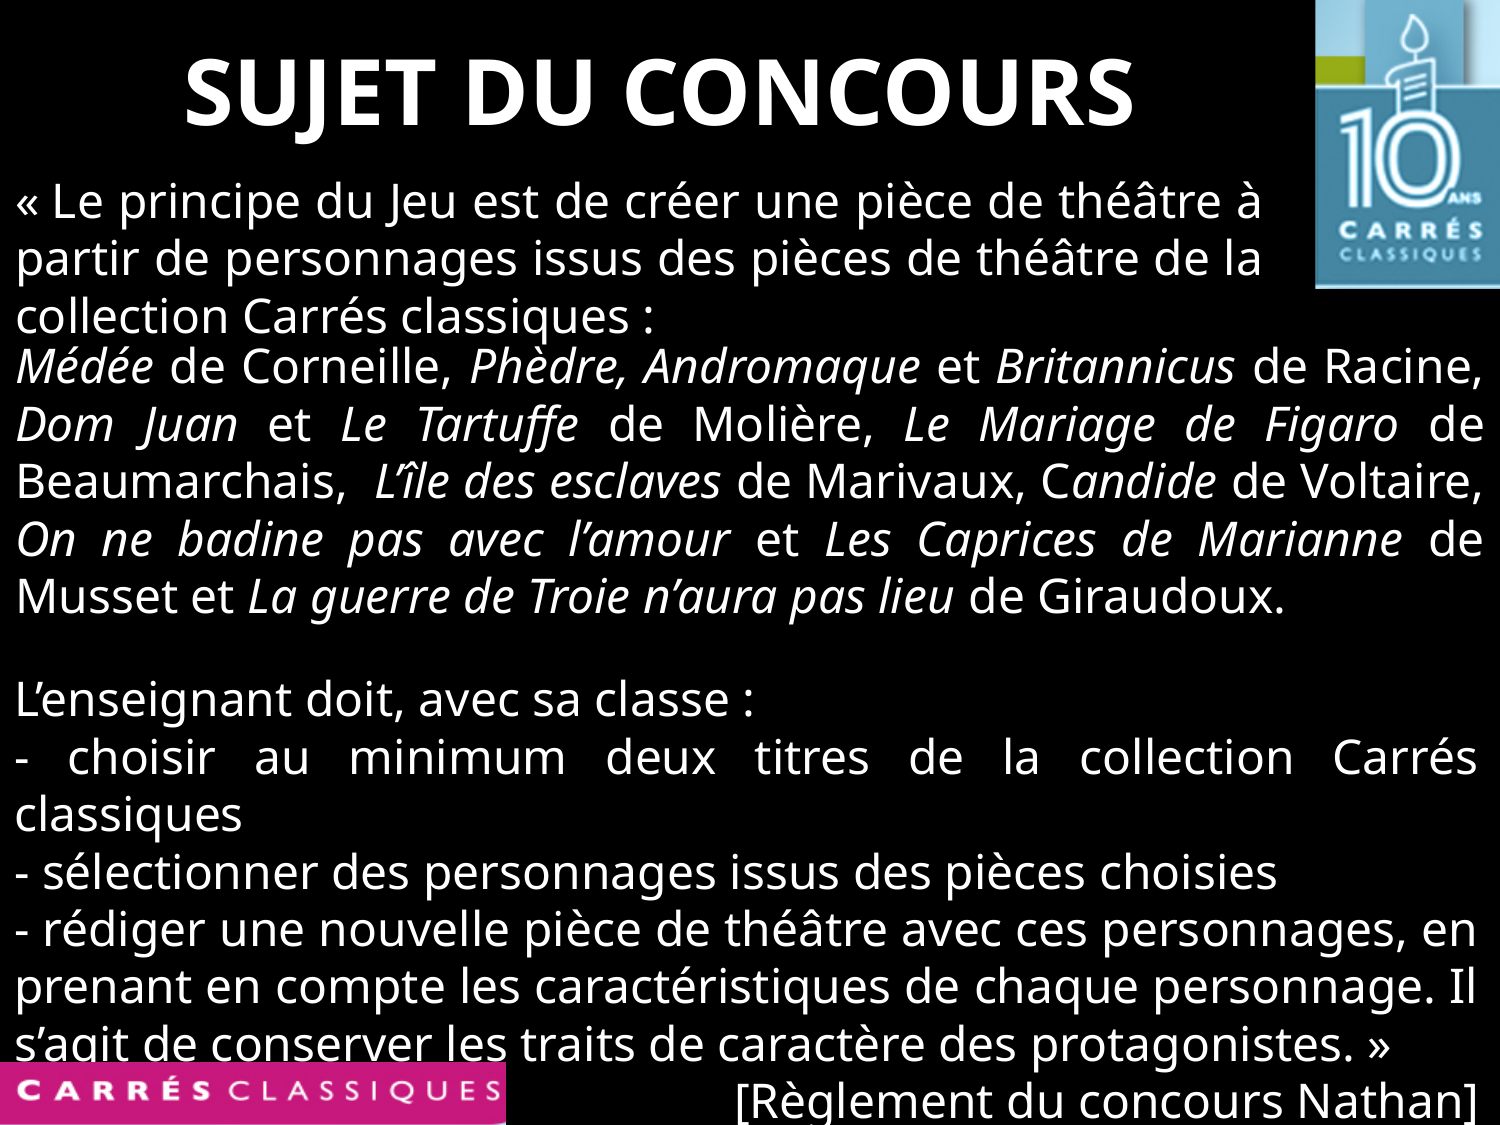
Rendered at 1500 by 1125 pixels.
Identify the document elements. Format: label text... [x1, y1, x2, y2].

text_box L’enseignant doit, avec sa classe : - choisir au minimum deux titres de la collection Carrés classiques - sélectionner des personnages issus des pièces choisies - rédiger une nouvelle pièce de théâtre avec ces personnages, en prenant en compte les caractéristiques de chaque personnage. Il s’agit de conserver les traits de caractère des protagonistes. » [Règlement du concours Nathan] [0, 661, 1496, 1125]
picture [0, 1062, 506, 1125]
text_box Médée de Corneille, Phèdre, Andromaque et Britannicus de Racine, Dom Juan et Le Tartuffe de Molière, Le Mariage de Figaro de Beaumarchais, L’île des esclaves de Marivaux, Candide de Voltaire, On ne badine pas avec l’amour et Les Caprices de Marianne de Musset et La guerre de Troie n’aura pas lieu de Giraudoux. [0, 328, 1500, 631]
picture [1315, 0, 1500, 289]
text_box SUJET DU CONCOURS [3, 0, 1315, 163]
text_box « Le principe du Jeu est de créer une pièce de théâtre à partir de personnages issus des pièces de théâtre de la collection Carrés classiques : [0, 163, 1315, 328]
